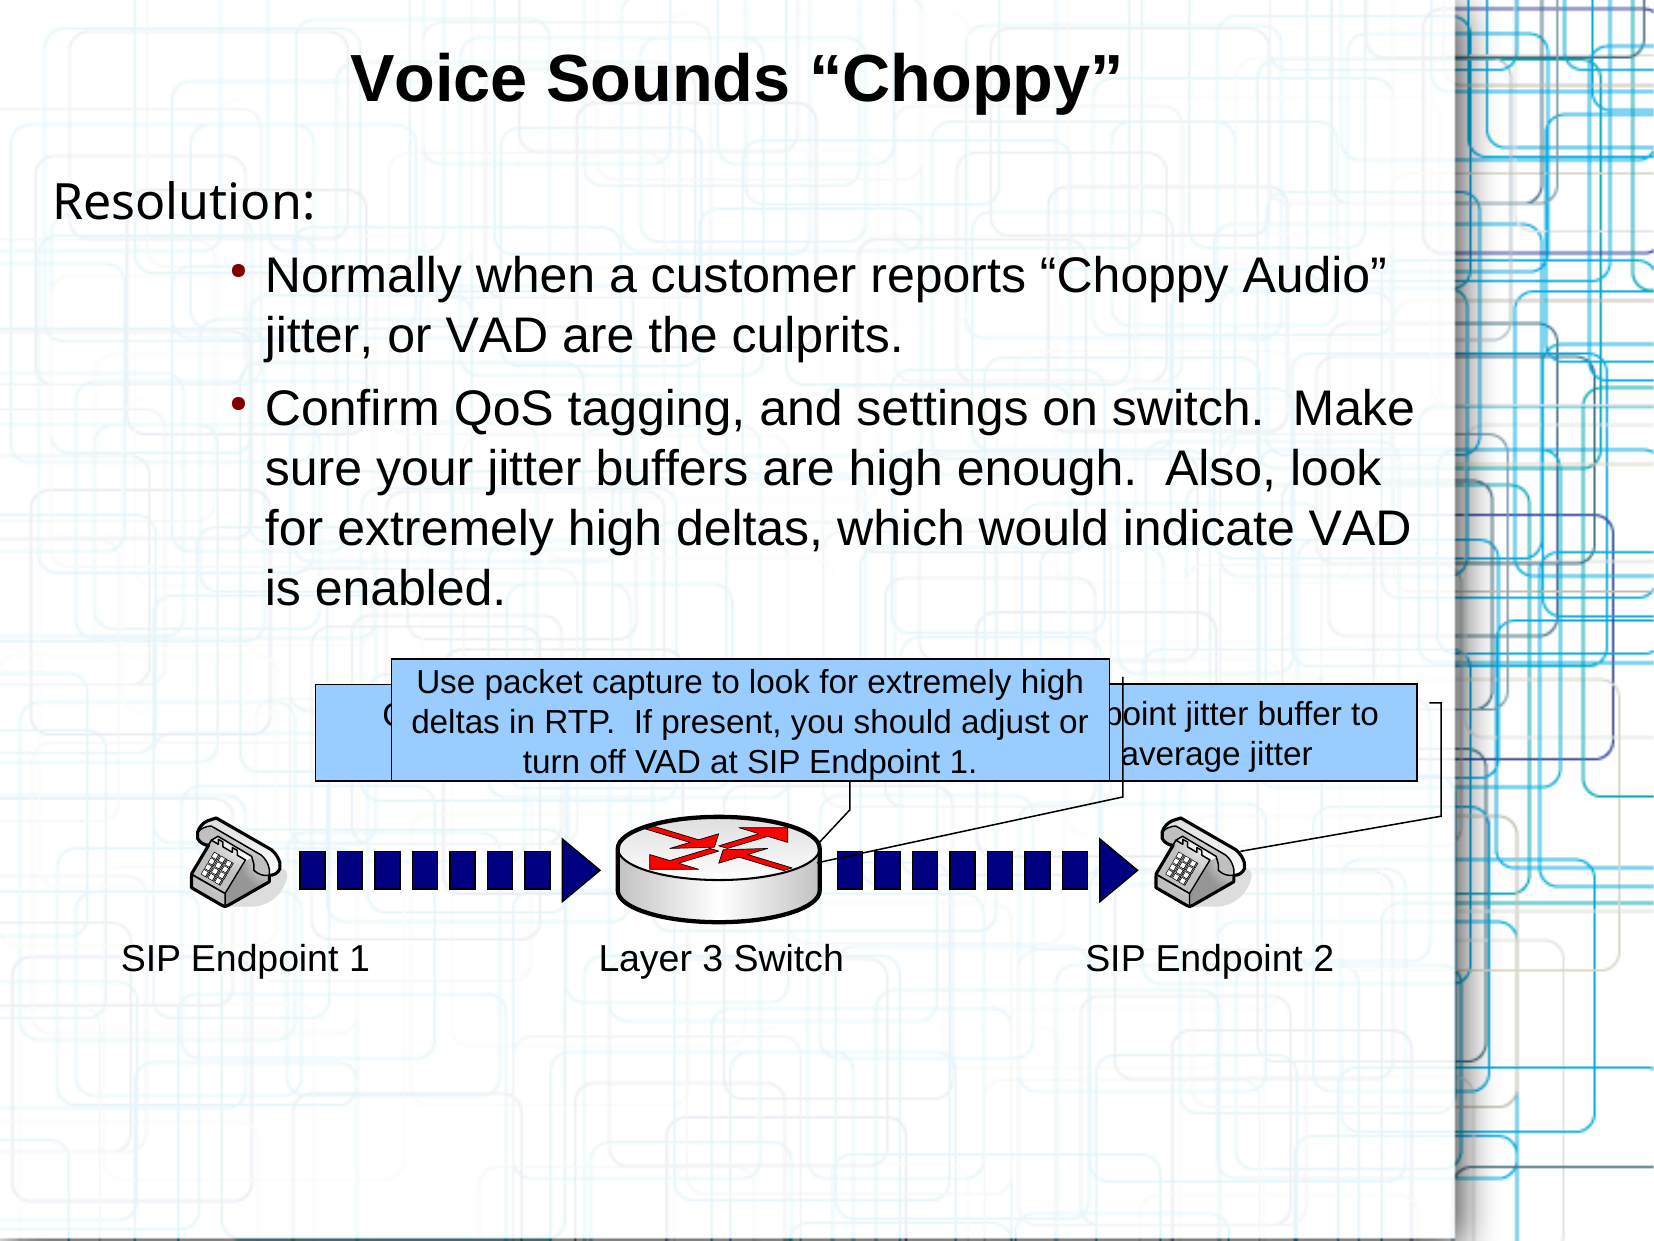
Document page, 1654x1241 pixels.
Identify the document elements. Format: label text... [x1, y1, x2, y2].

text_box [337, 851, 363, 890]
text_box [987, 851, 1013, 890]
text_box Raise endpoint jitter buffer to match average jitter [1110, 684, 1417, 781]
text_box [1062, 851, 1088, 890]
text_box [837, 851, 863, 890]
text_box [412, 851, 438, 890]
chart [1152, 814, 1255, 911]
text_box Confirm DSCP is 101110 Measure average jitter [315, 685, 391, 781]
title Voice Sounds “Choppy” [112, 24, 1363, 126]
list Resolution: Normally when a customer reports “Choppy Audio” jitter, or VAD are the culprits. Confirm QoS tagging, and settings on switch. Make sure your jitter buffers are high enough. Also, look for extremely high deltas, which would indicate VAD is enabled. [37, 162, 1450, 1000]
text_box SIP Endpoint 2 [1070, 926, 1350, 987]
chart [187, 814, 290, 911]
text_box [300, 851, 326, 890]
chart [612, 814, 826, 925]
text_box SIP Endpoint 1 [106, 926, 385, 987]
picture [0, 0, 1654, 1241]
text_box [450, 851, 476, 890]
text_box Use packet capture to look for extremely high deltas in RTP. If present, you should adjust or turn off VAD at SIP Endpoint 1. [391, 659, 1110, 781]
text_box Layer 3 Switch [583, 926, 859, 987]
text_box [1099, 839, 1138, 902]
text_box [375, 851, 401, 890]
text_box [487, 851, 513, 890]
text_box [912, 851, 938, 890]
text_box [949, 851, 975, 890]
text_box [562, 839, 600, 902]
text_box [1024, 851, 1050, 890]
text_box [525, 851, 551, 890]
text_box [874, 851, 900, 890]
